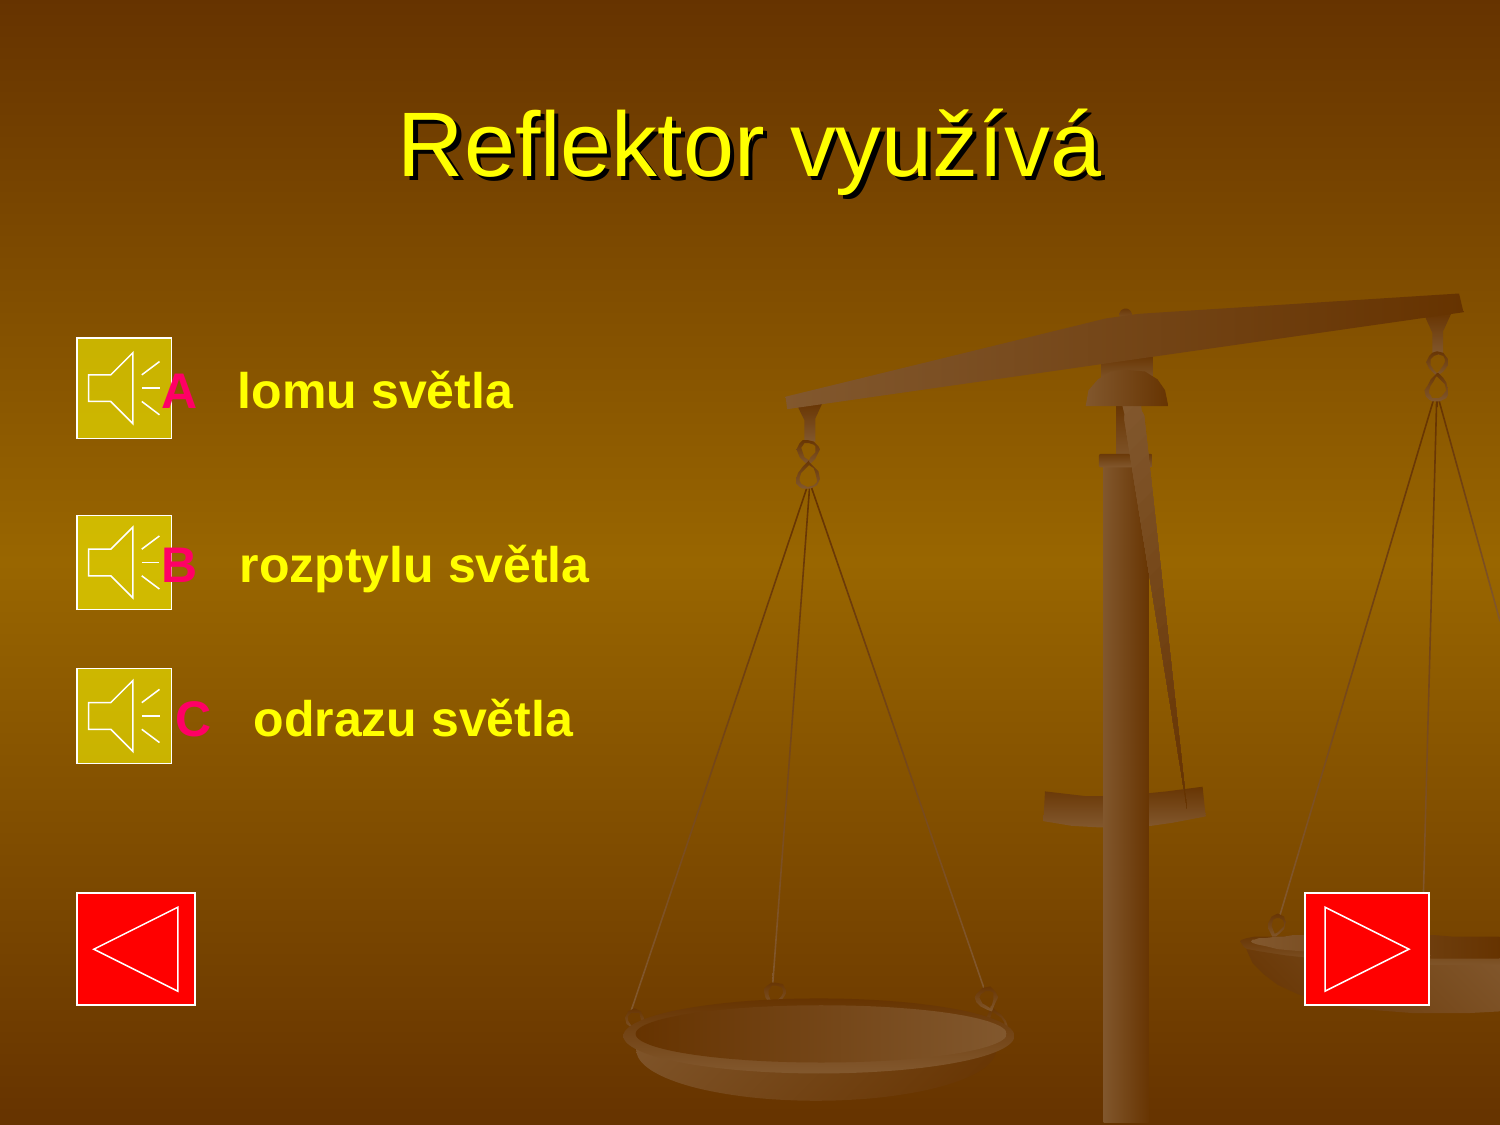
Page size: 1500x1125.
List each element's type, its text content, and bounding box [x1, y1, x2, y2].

title Reflektor využívá [75, 45, 1426, 234]
text_box [1305, 893, 1429, 1006]
text_box B rozptylu světla [76, 515, 172, 610]
text_box [76, 893, 195, 1006]
text_box C odrazu světla [76, 668, 172, 764]
text_box A lomu světla [76, 338, 172, 439]
